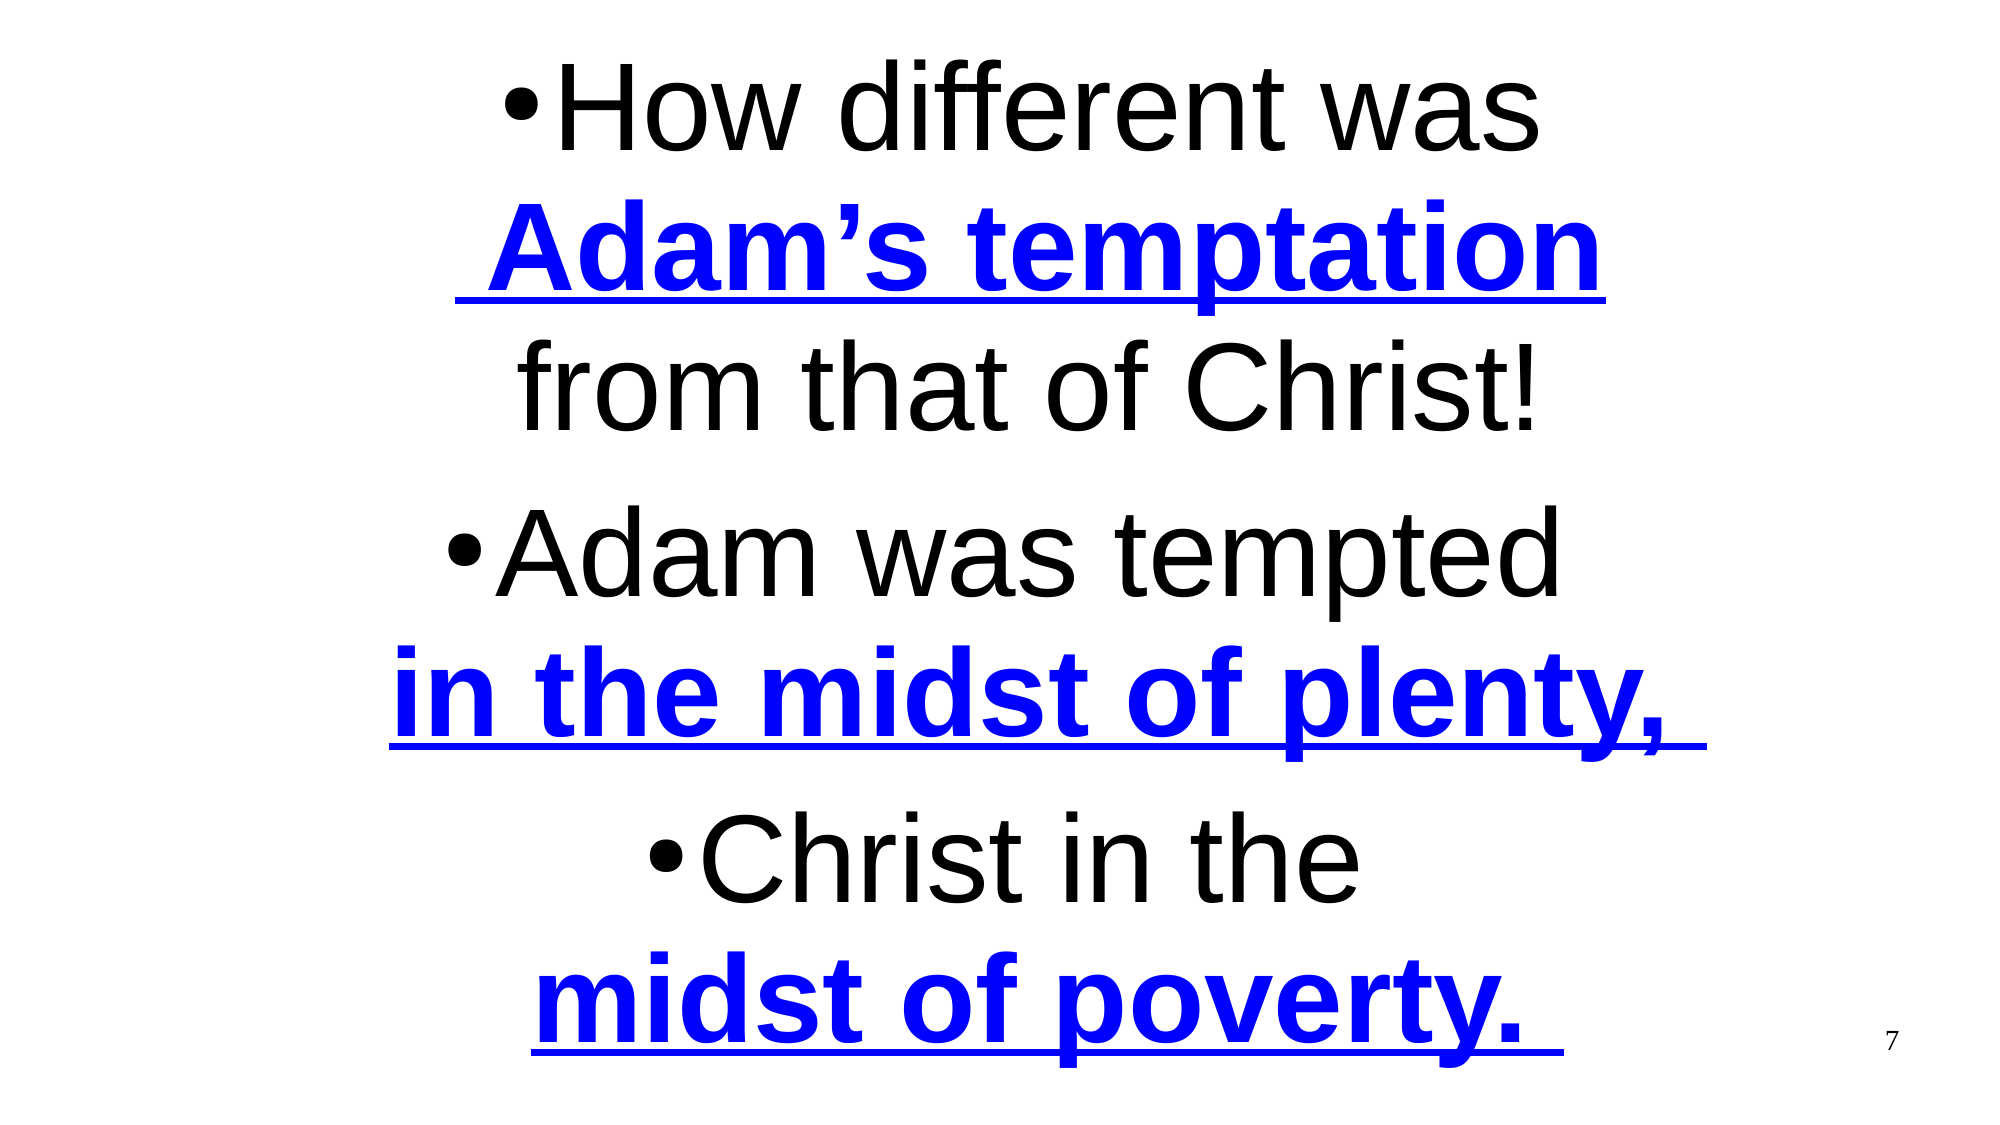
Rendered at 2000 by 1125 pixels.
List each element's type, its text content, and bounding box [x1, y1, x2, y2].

list How different was Adam’s temptation from that of Christ! Adam was tempted in the midst of plenty, Christ in the midst of poverty. [37, 37, 1988, 1088]
